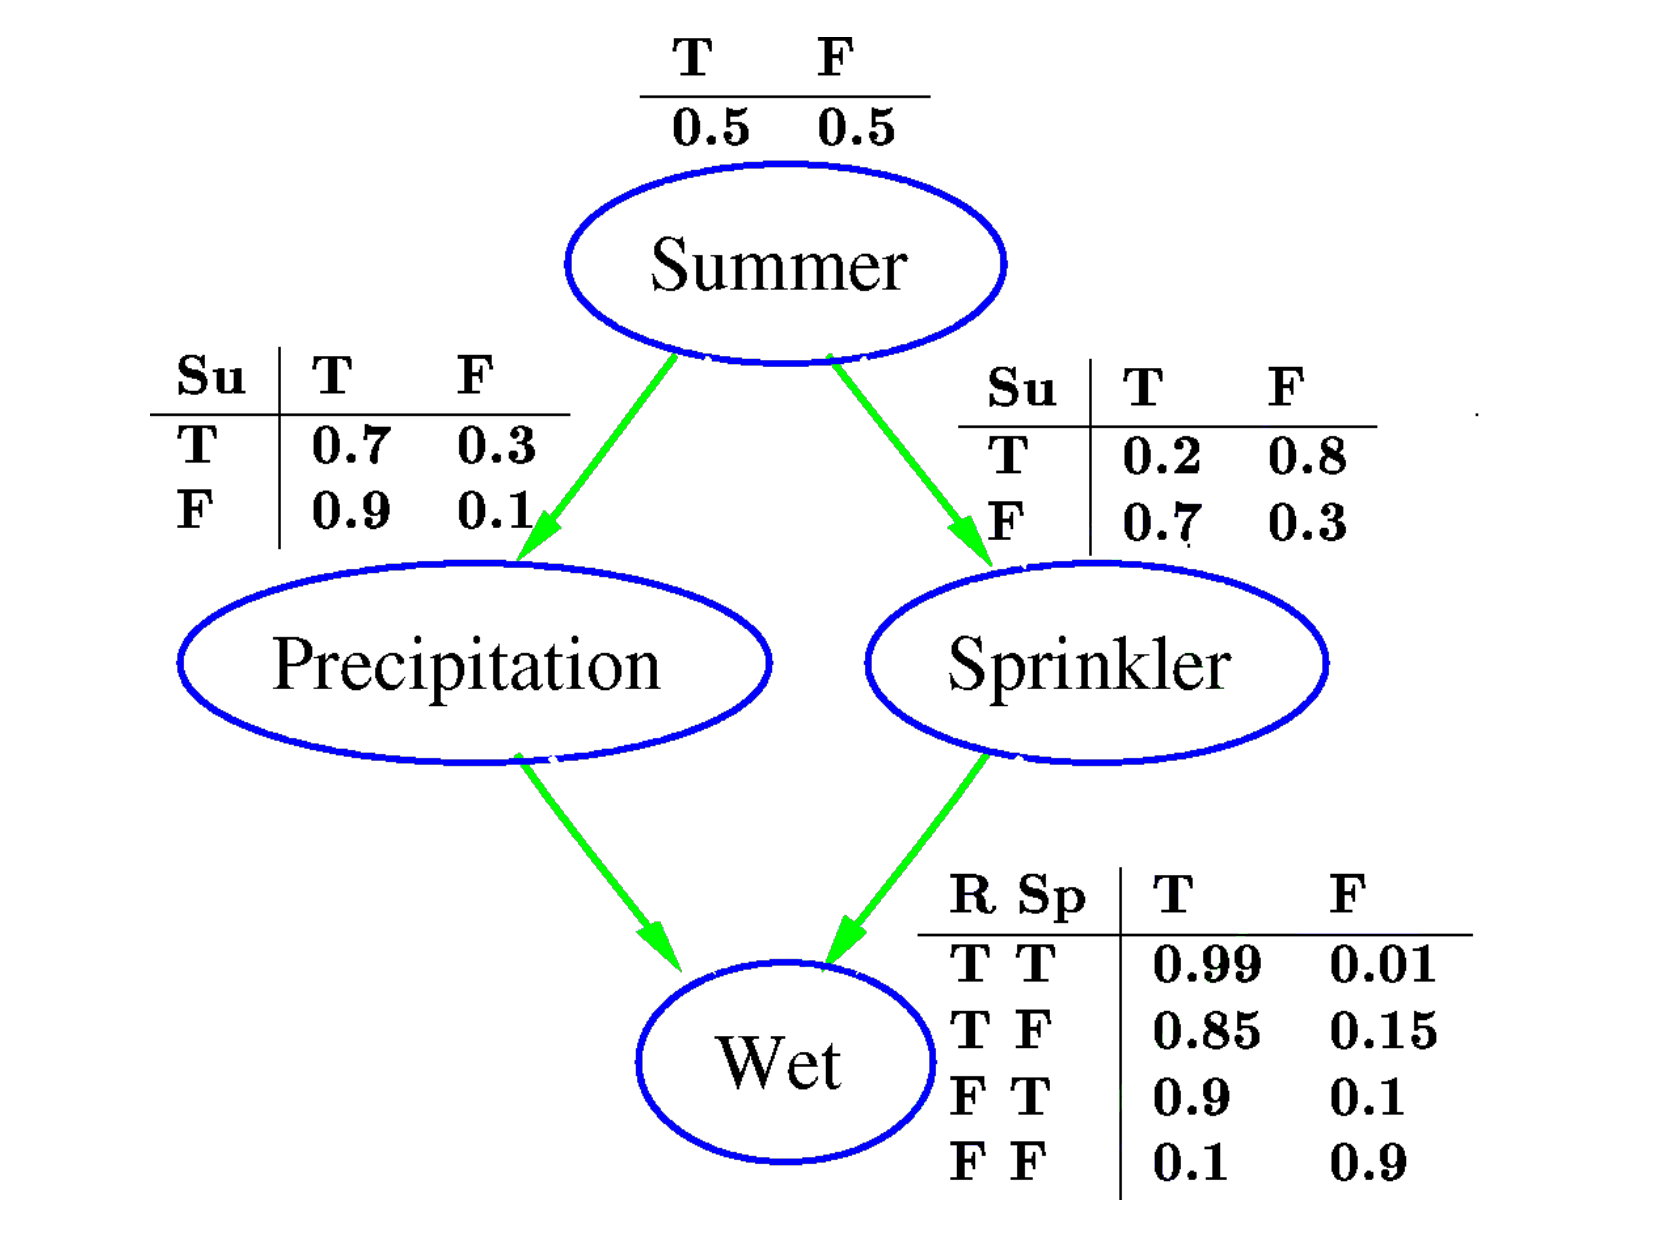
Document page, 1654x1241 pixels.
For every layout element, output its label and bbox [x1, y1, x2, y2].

picture [150, 37, 1654, 1201]
